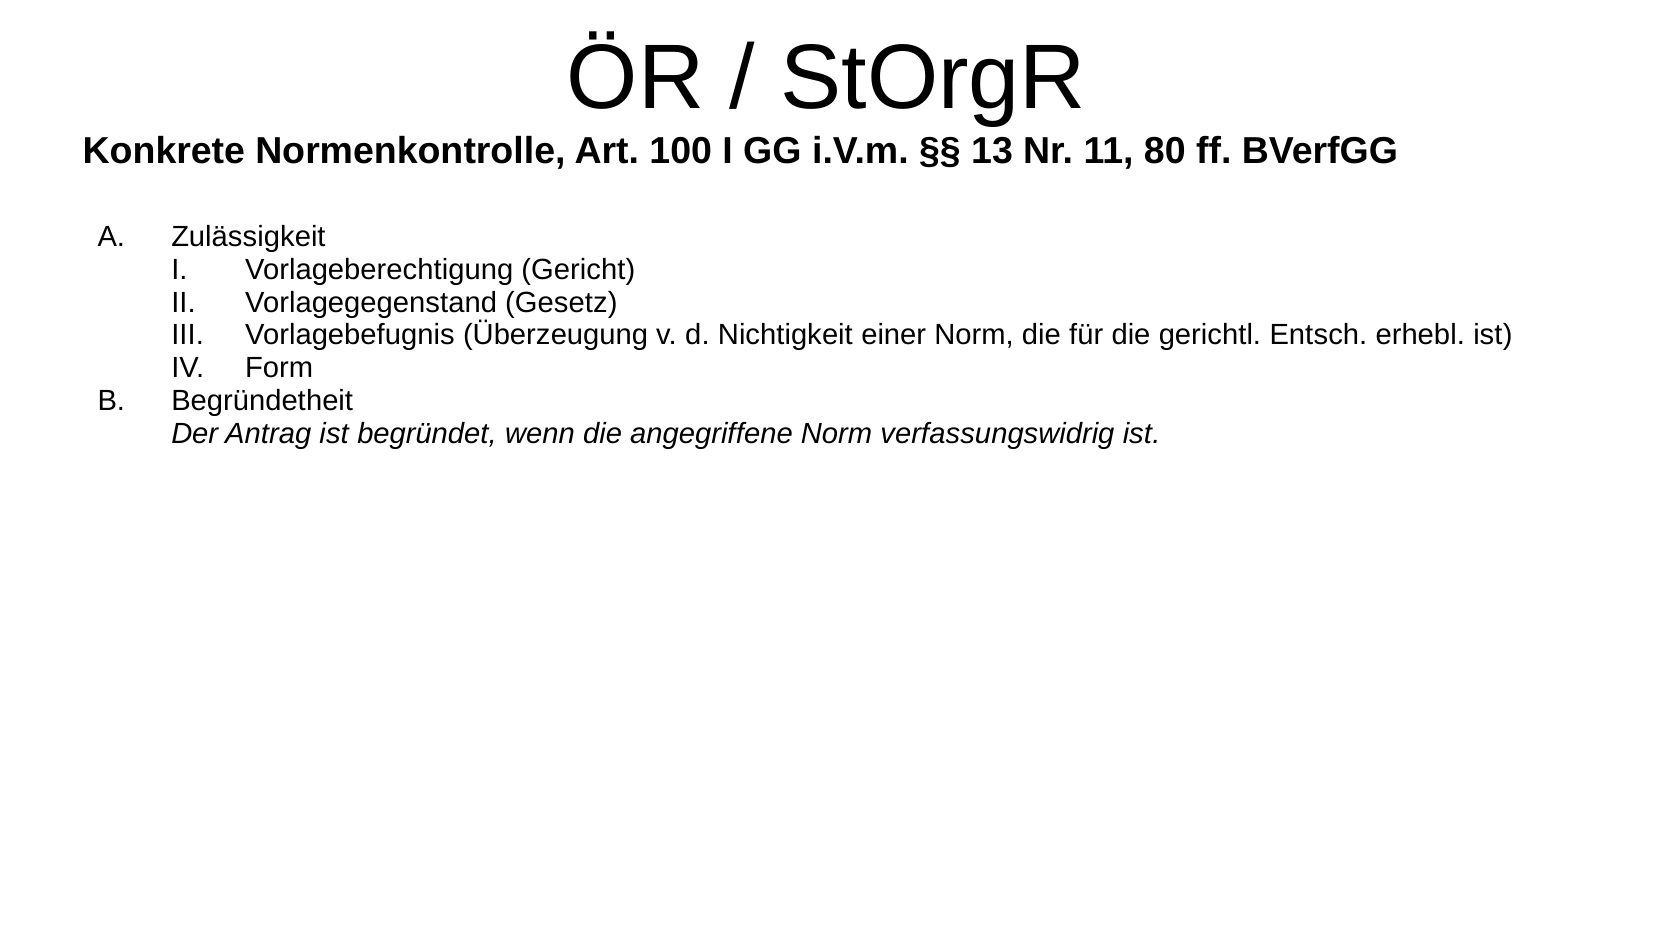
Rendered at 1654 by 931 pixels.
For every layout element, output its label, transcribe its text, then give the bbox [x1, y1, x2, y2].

title ÖR / StOrgR [82, 23, 1571, 129]
text_box A. Zulässigkeit I. Vorlageberechtigung (Gericht) II. Vorlagegegenstand (Gesetz) III. Vorlagebefugnis (Überzeugung v. d. Nichtigkeit einer Norm, die für die gerichtl. Entsch. erhebl. ist) IV. Form B. Begründetheit Der Antrag ist begründet, wenn die angegriffene Norm verfassungswidrig ist. [82, 212, 1571, 839]
list Konkrete Normenkontrolle, Art. 100 I GG i.V.m. §§ 13 Nr. 11, 80 ff. BVerfGG [82, 129, 1571, 212]
